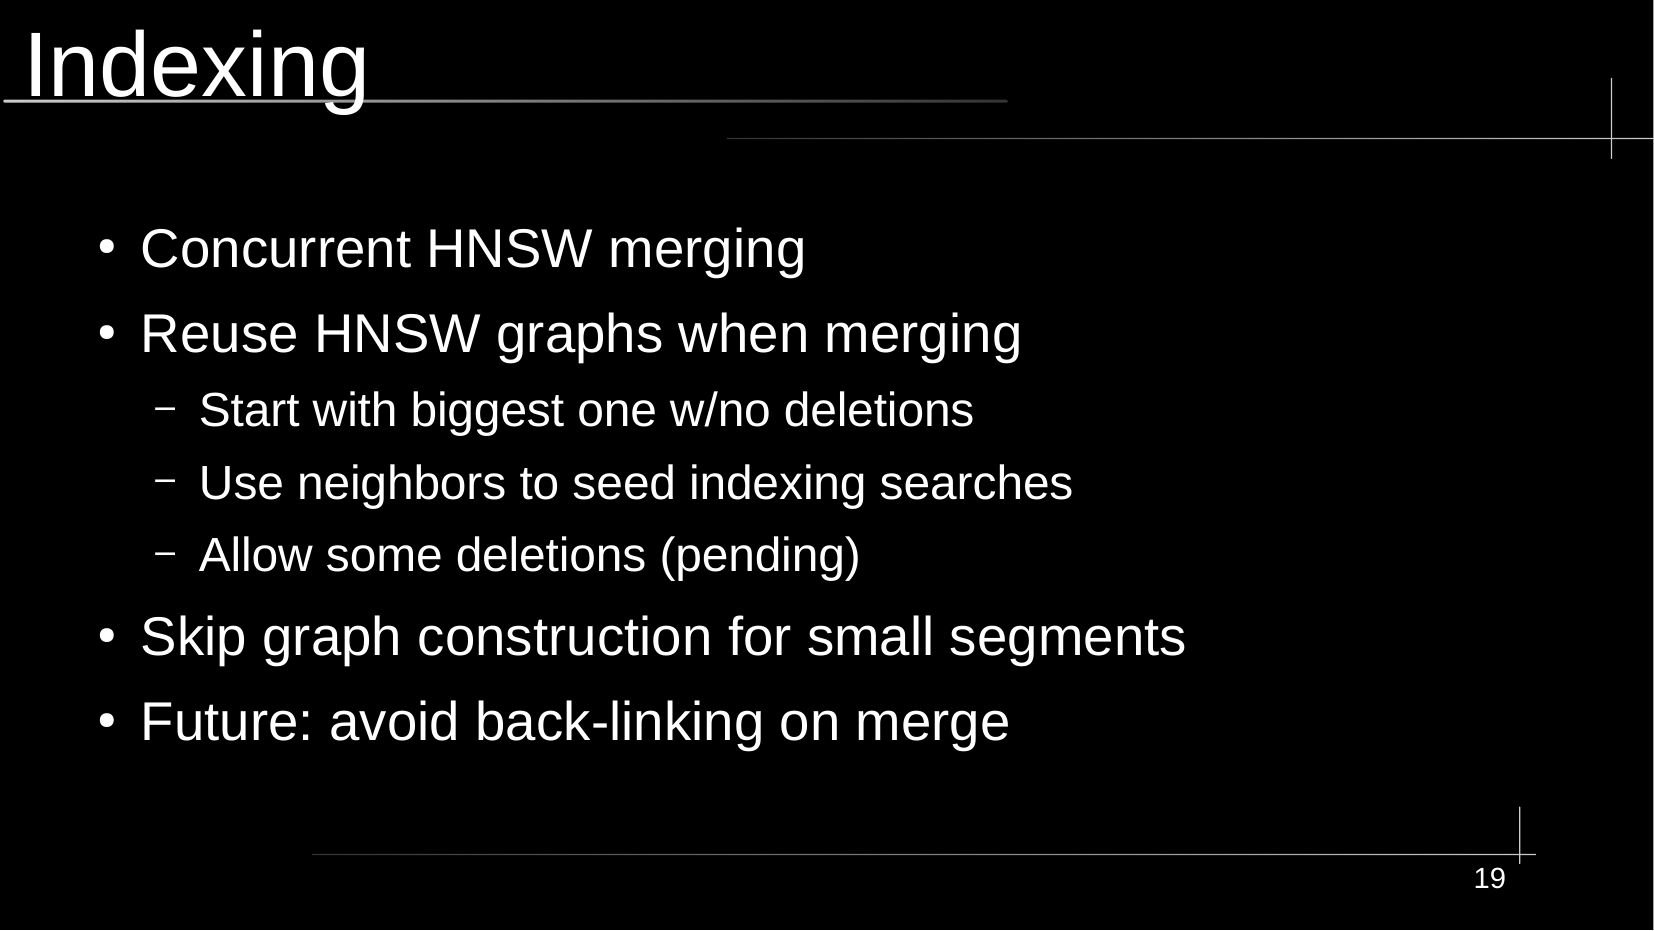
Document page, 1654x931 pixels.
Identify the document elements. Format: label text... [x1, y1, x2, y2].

title Indexing [23, 11, 1589, 119]
list Concurrent HNSW merging Reuse HNSW graphs when merging Start with biggest one w/no deletions Use neighbors to seed indexing searches Allow some deletions (pending) Skip graph construction for small segments Future: avoid back-linking on merge [82, 217, 1571, 758]
